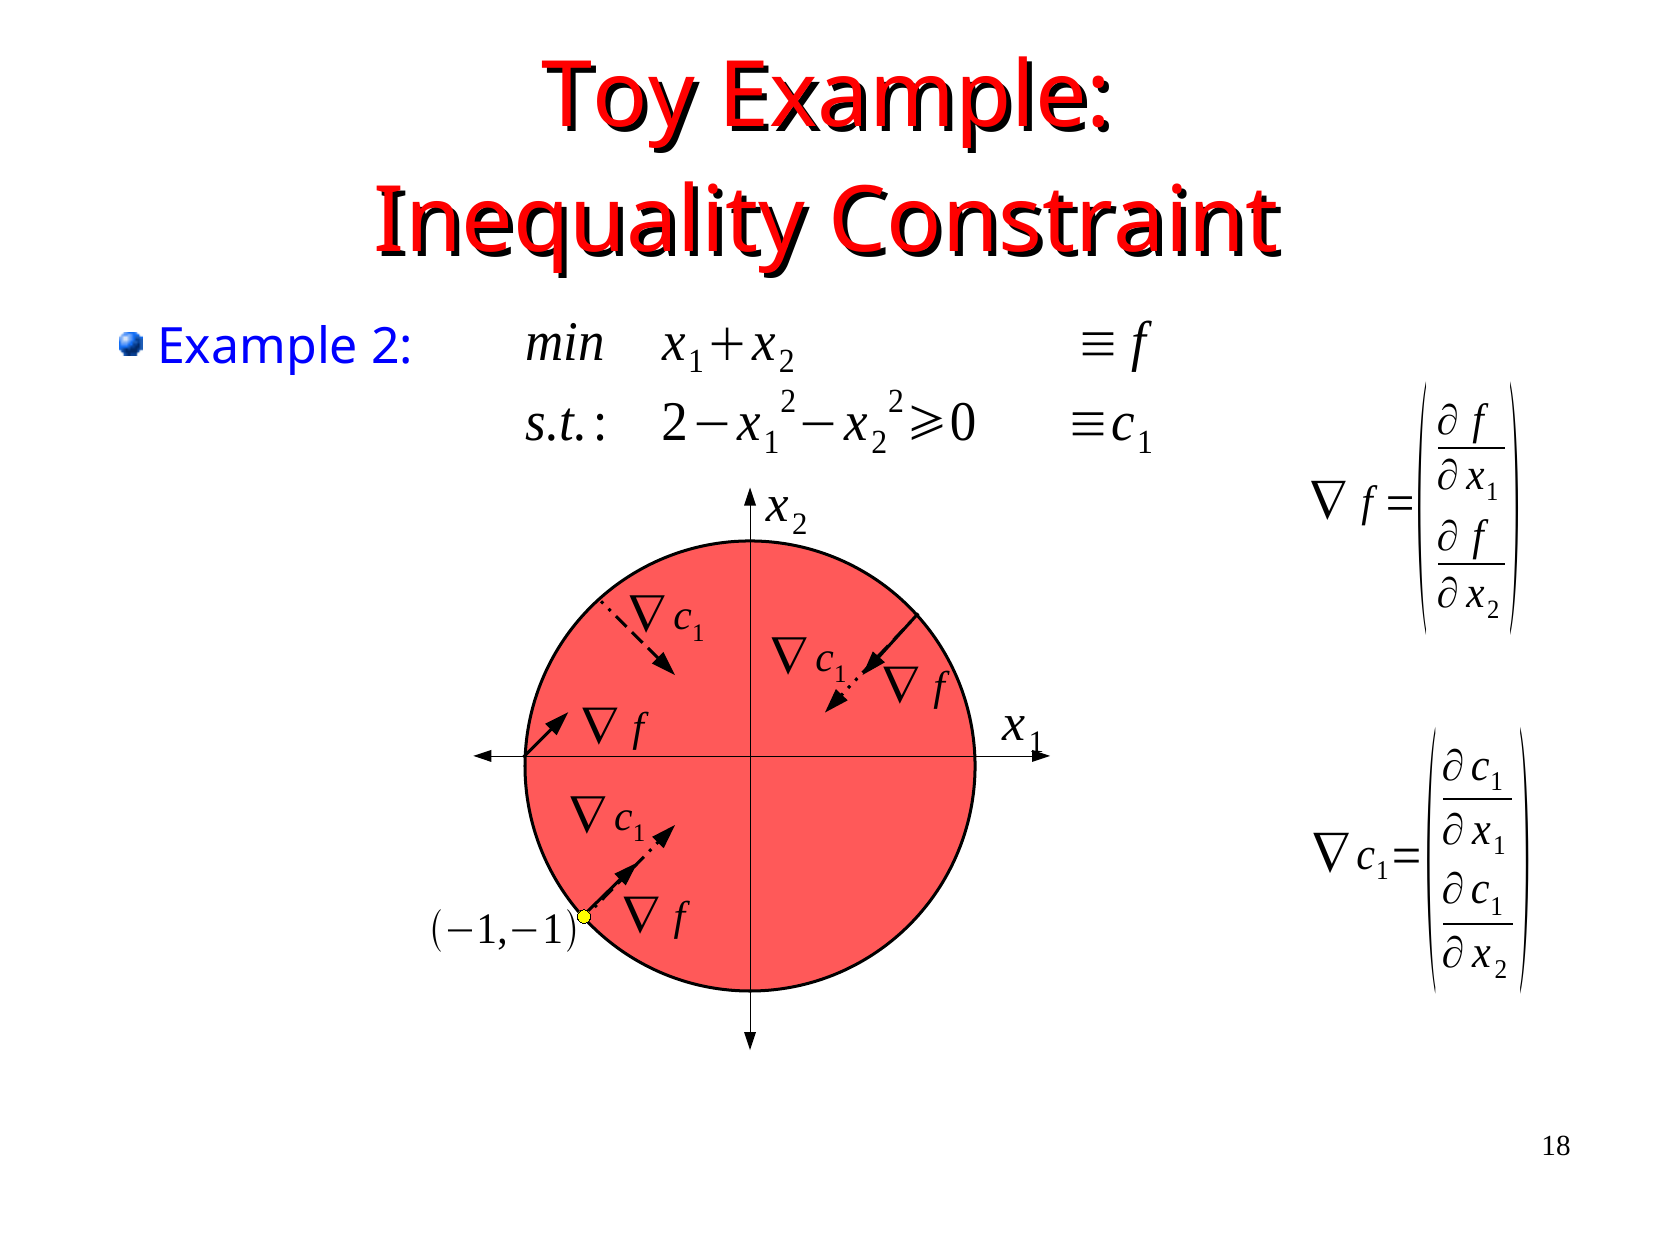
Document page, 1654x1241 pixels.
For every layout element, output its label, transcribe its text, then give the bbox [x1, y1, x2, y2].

chart [424, 905, 584, 956]
chart [562, 791, 652, 849]
chart [517, 309, 1159, 462]
text_box [525, 757, 750, 992]
text_box [751, 757, 976, 991]
text_box Example 2: [105, 302, 1576, 373]
chart [574, 702, 650, 753]
text_box [525, 540, 750, 756]
text_box [751, 540, 975, 756]
chart [992, 691, 1051, 762]
text_box [881, 617, 950, 661]
chart [621, 590, 711, 648]
chart [1303, 379, 1534, 636]
chart [875, 661, 951, 711]
title Toy Example: Inequality Constraint [82, 49, 1571, 257]
chart [763, 631, 853, 689]
chart [1305, 723, 1538, 997]
chart [615, 891, 692, 942]
chart [756, 473, 814, 544]
